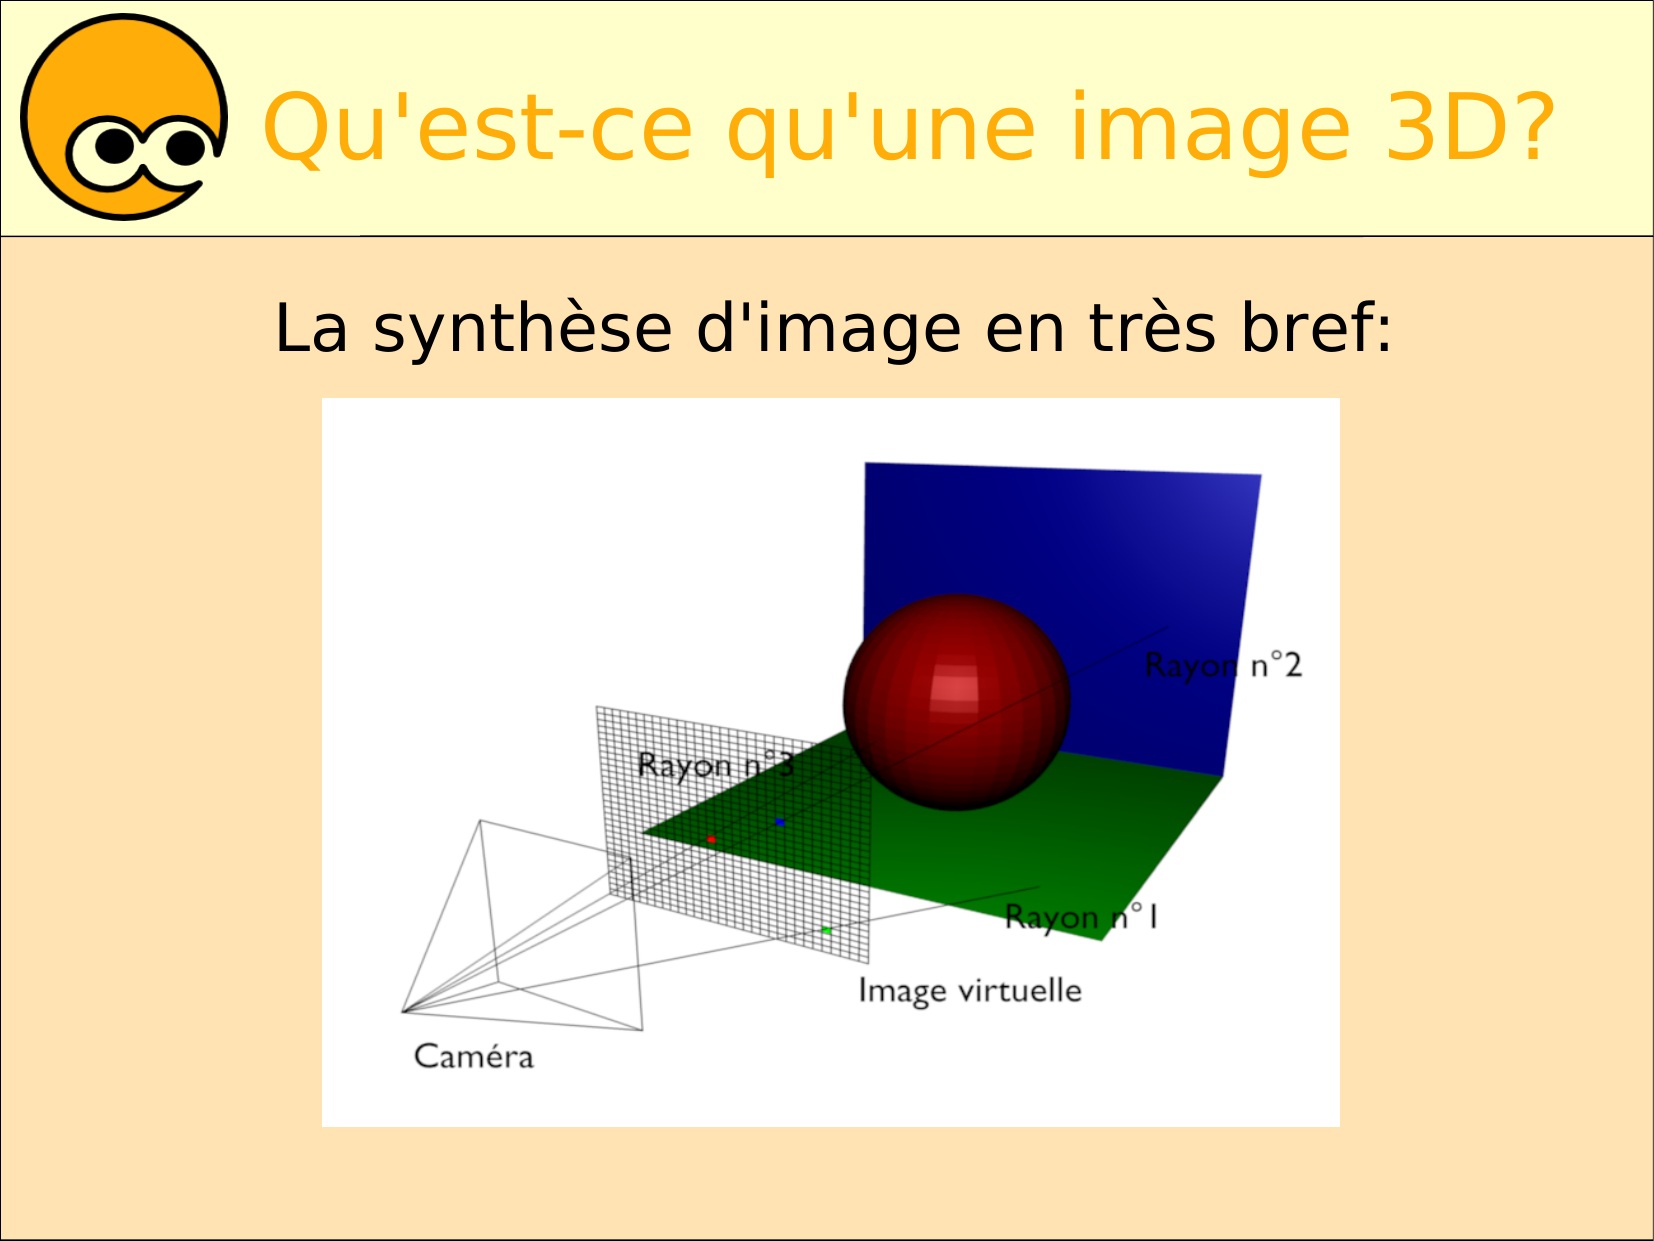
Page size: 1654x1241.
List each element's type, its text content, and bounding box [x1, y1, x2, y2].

picture [20, 13, 228, 221]
picture [322, 398, 1340, 1127]
title Qu'est-ce qu'une image 3D? [252, 49, 1571, 207]
list La synthèse d'image en très bref: [82, 290, 1571, 1109]
